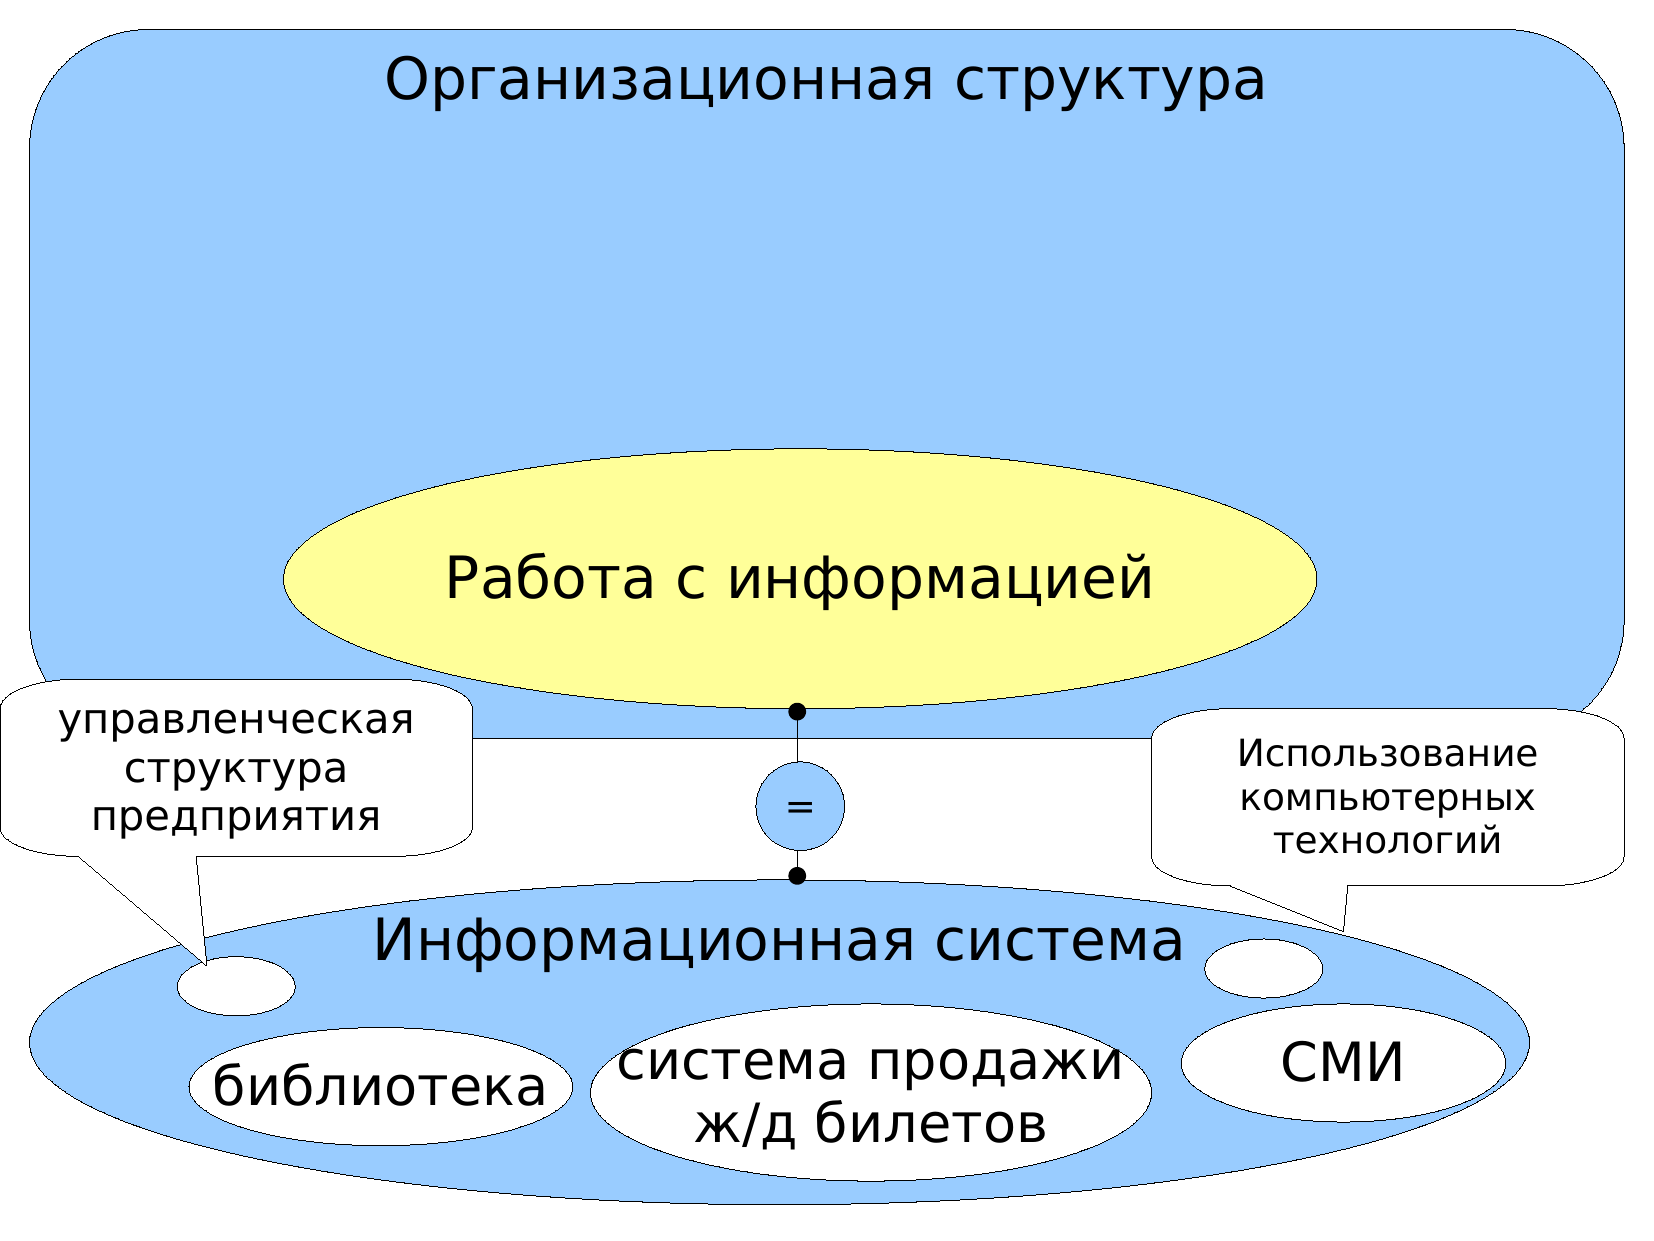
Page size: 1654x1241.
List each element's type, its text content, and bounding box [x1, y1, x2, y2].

text_box управленческая структура предприятия [0, 679, 473, 966]
text_box система продажи ж/д билетов [590, 1003, 1152, 1182]
text_box СМИ [1181, 1003, 1506, 1123]
text_box [1204, 938, 1323, 999]
text_box = [755, 761, 845, 851]
text_box Использование компьютерных технологий [1151, 708, 1625, 932]
text_box Работа с информацией [283, 448, 1317, 709]
text_box [177, 956, 296, 1016]
text_box библиотека [188, 1027, 573, 1146]
text_box Организационная структура [29, 29, 1625, 739]
text_box Информационная система [29, 879, 1530, 1205]
